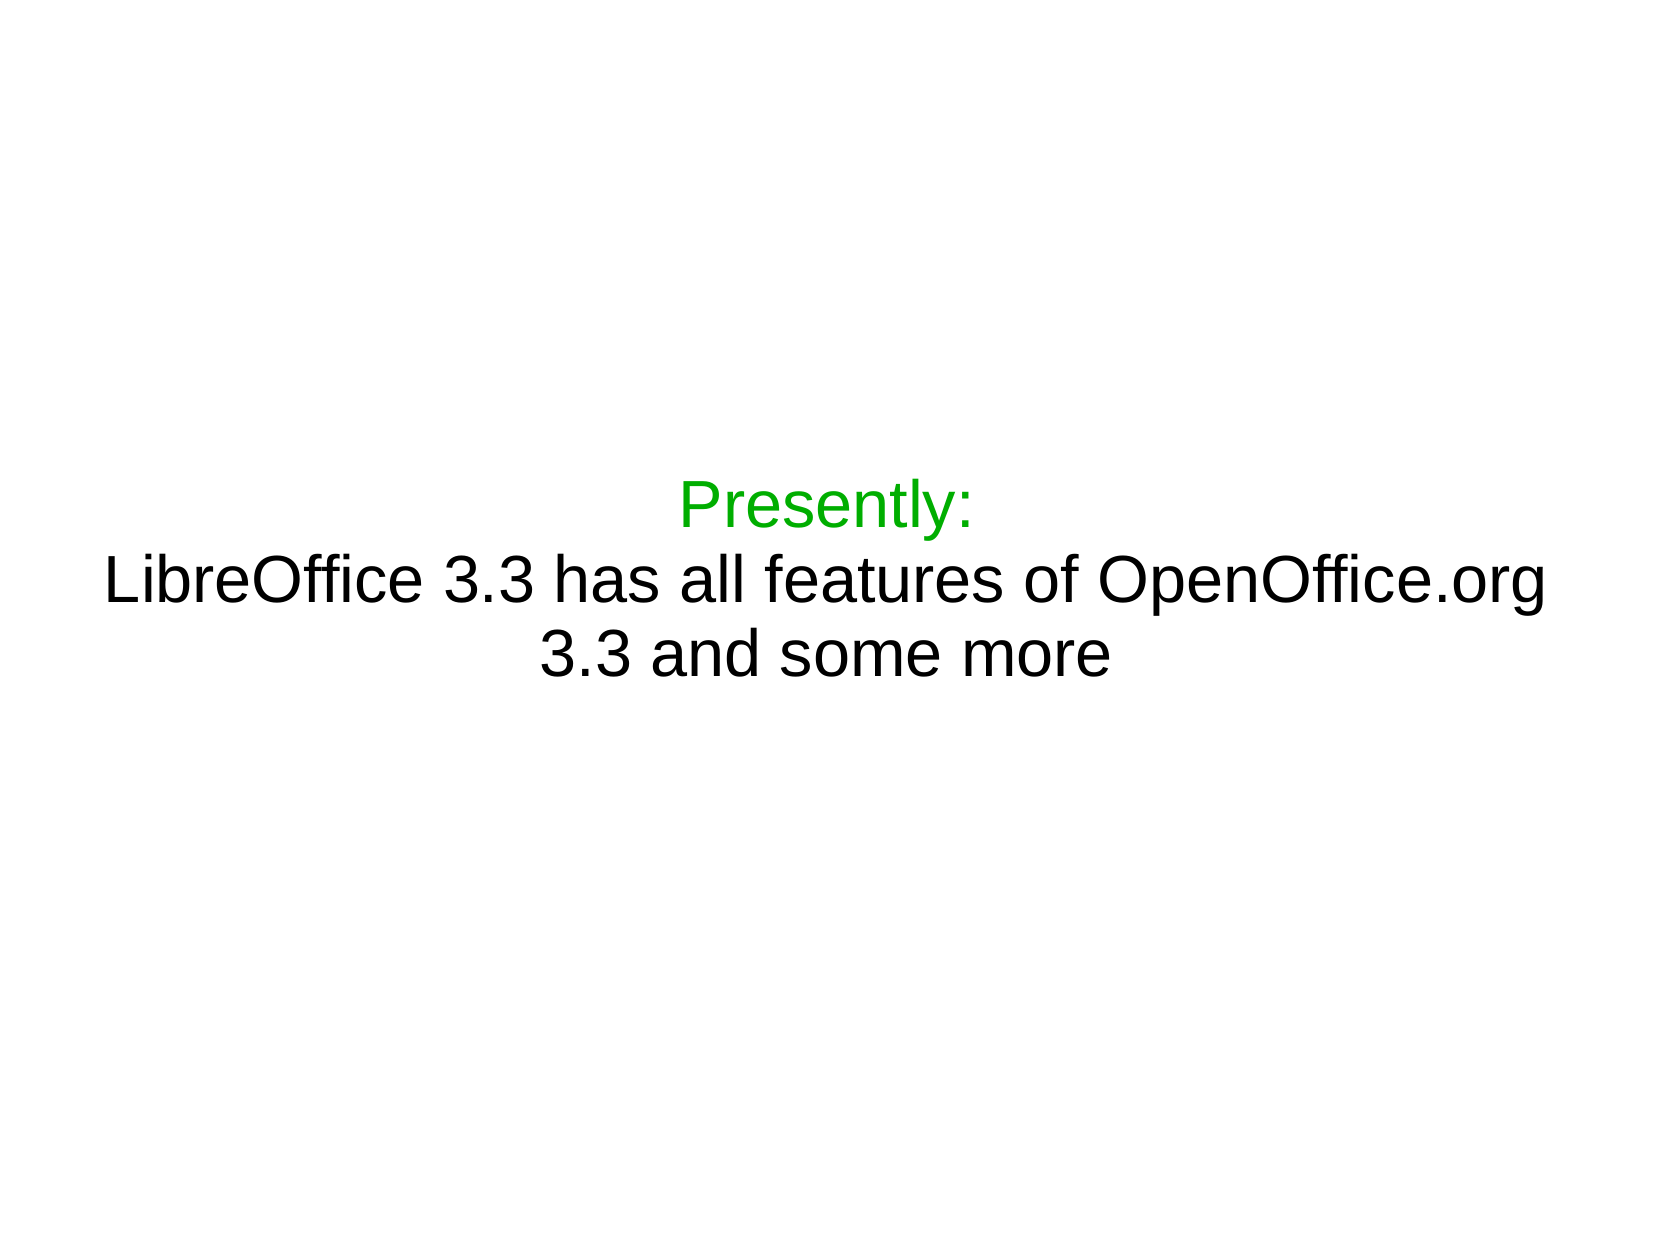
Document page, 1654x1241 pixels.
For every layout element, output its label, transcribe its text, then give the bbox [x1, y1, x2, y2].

subtitle Presently: LibreOffice 3.3 has all features of OpenOffice.org 3.3 and some more [82, 49, 1571, 1109]
